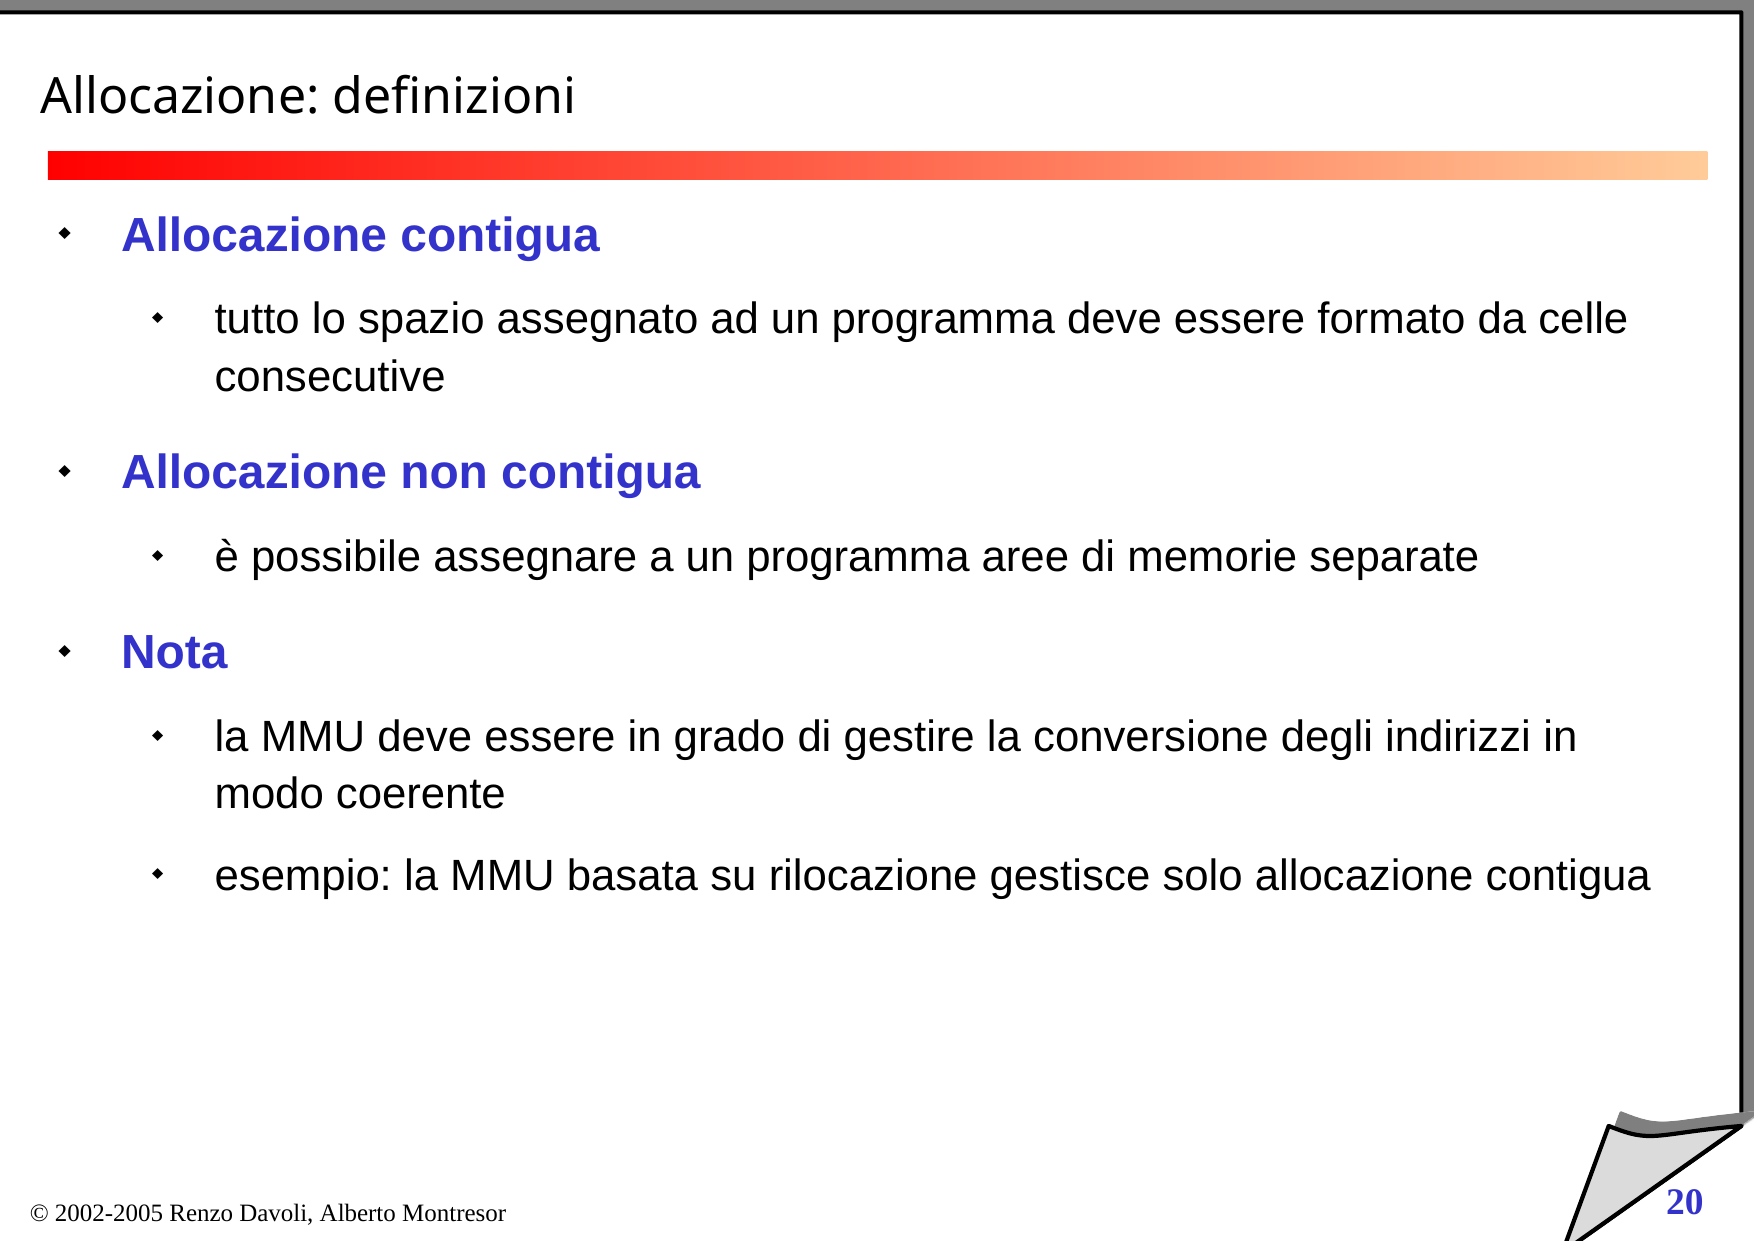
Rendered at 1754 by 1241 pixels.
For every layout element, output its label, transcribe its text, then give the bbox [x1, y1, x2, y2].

title Allocazione: definizioni [40, 49, 1714, 144]
text_box MMU [750, 152, 754, 179]
list Allocazione contigua tutto lo spazio assegnato ad un programma deve essere formato da celle consecutive Allocazione non contigua è possibile assegnare a un programma aree di memorie separate Nota la MMU deve essere in grado di gestire la conversione degli indirizzi in modo coerente esempio: la MMU basata su rilocazione gestisce solo allocazione contigua [58, 206, 1696, 1095]
